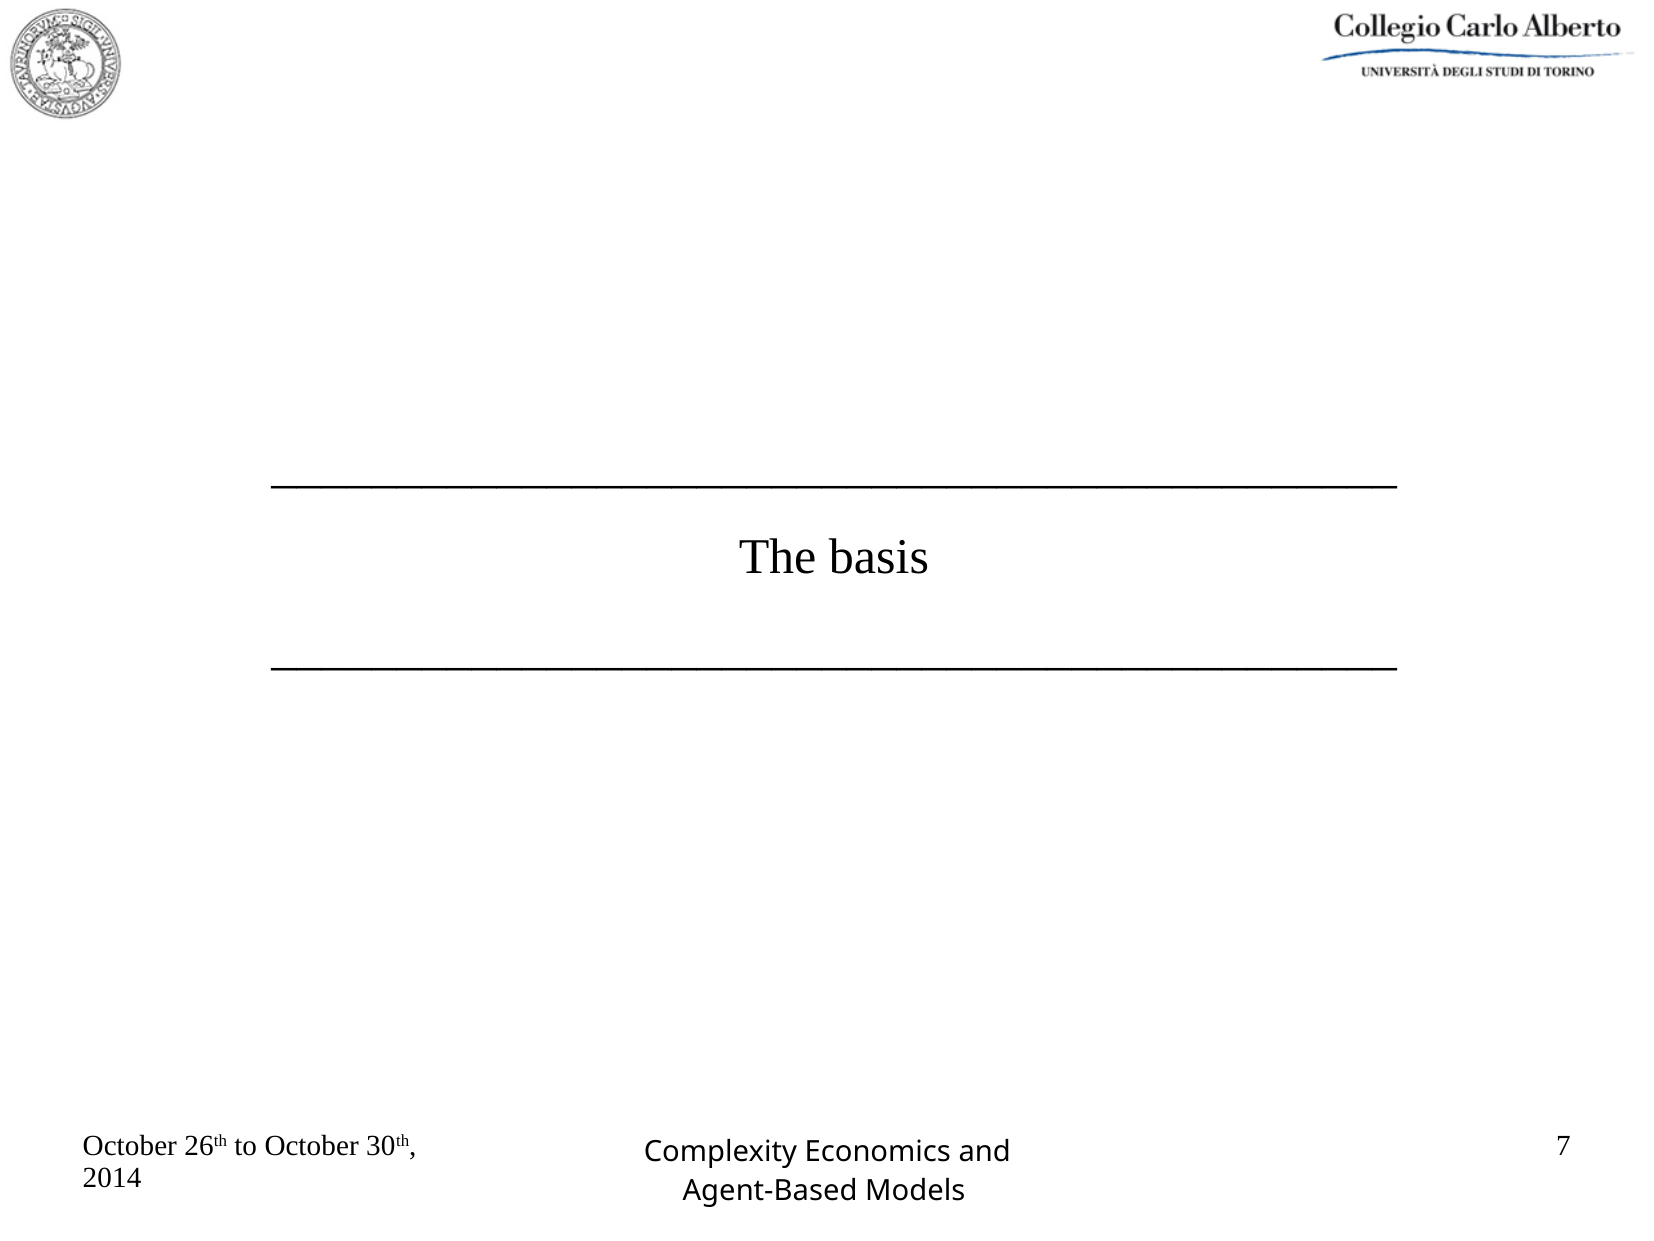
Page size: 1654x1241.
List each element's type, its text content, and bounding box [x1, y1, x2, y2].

text_box _____________________________________________ The basis _____________________________________________ [225, 424, 1426, 683]
picture [1312, 0, 1645, 92]
picture [5, 5, 125, 122]
